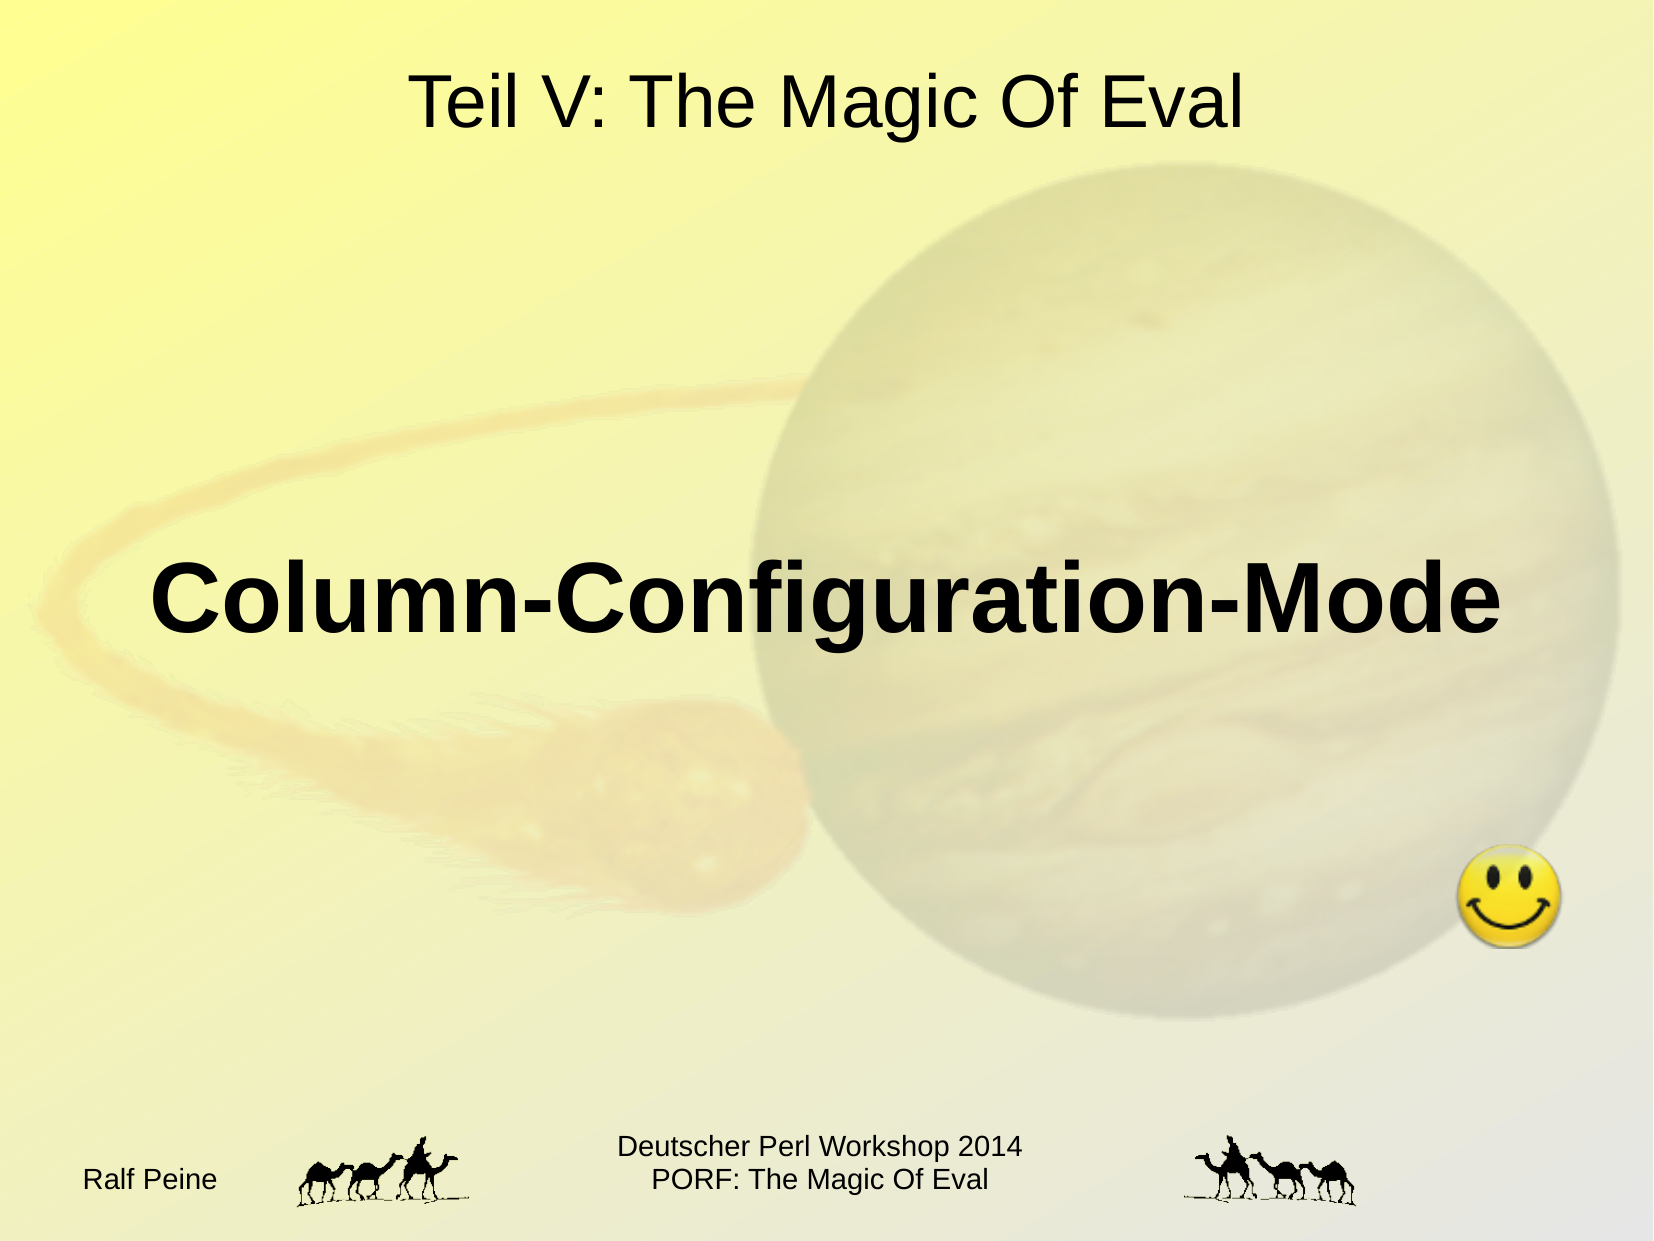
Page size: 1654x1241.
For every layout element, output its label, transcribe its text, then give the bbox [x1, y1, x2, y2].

text_box Column-Configuration-Mode [134, 534, 1519, 662]
picture [291, 1134, 469, 1214]
title Teil V: The Magic Of Eval [82, 49, 1571, 257]
picture [3, 138, 1654, 1054]
picture [1184, 1133, 1362, 1213]
